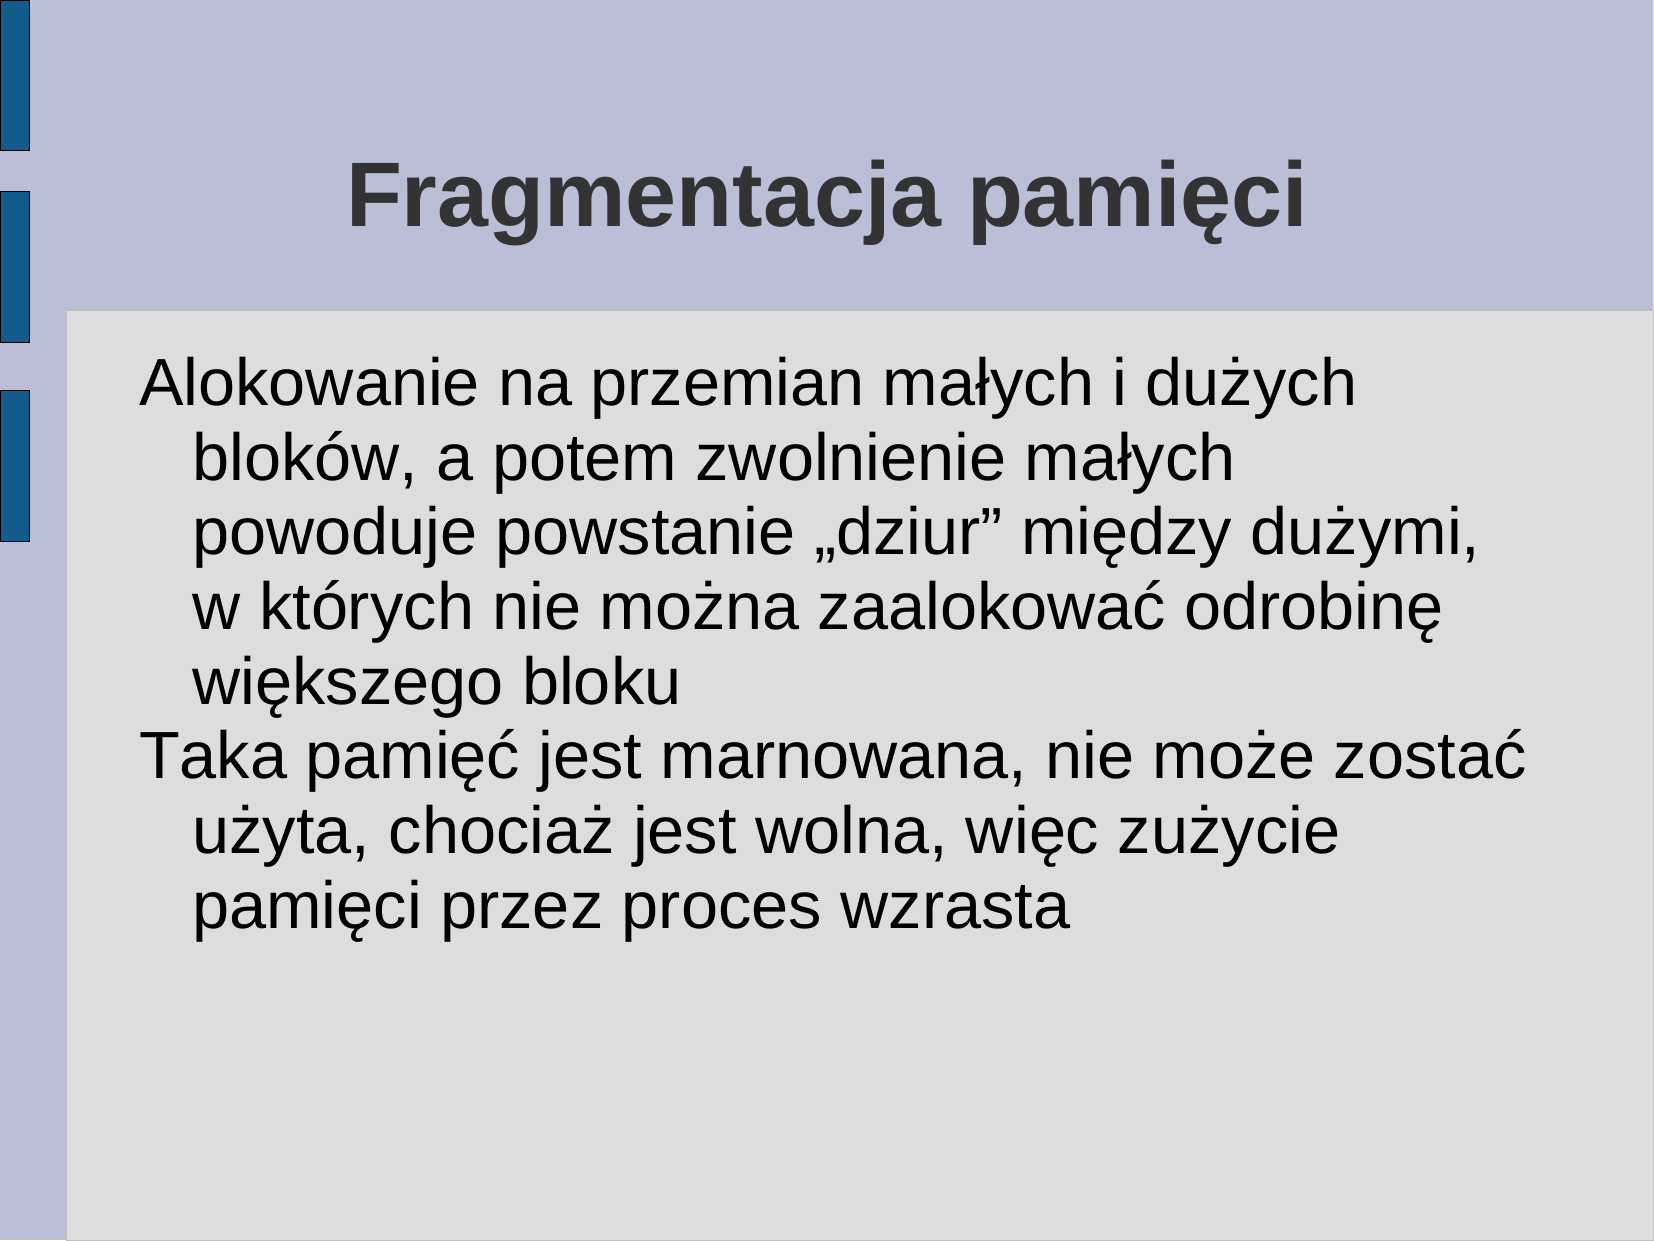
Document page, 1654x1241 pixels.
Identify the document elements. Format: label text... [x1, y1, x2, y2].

title Fragmentacja pamięci [121, 91, 1534, 299]
list Alokowanie na przemian małych i dużych bloków, a potem zwolnienie małych powoduje powstanie „dziur” między dużymi, w których nie można zaalokować odrobinę większego bloku Taka pamięć jest marnowana, nie może zostać użyta, chociaż jest wolna, więc zużycie pamięci przez proces wzrasta [121, 344, 1534, 1127]
